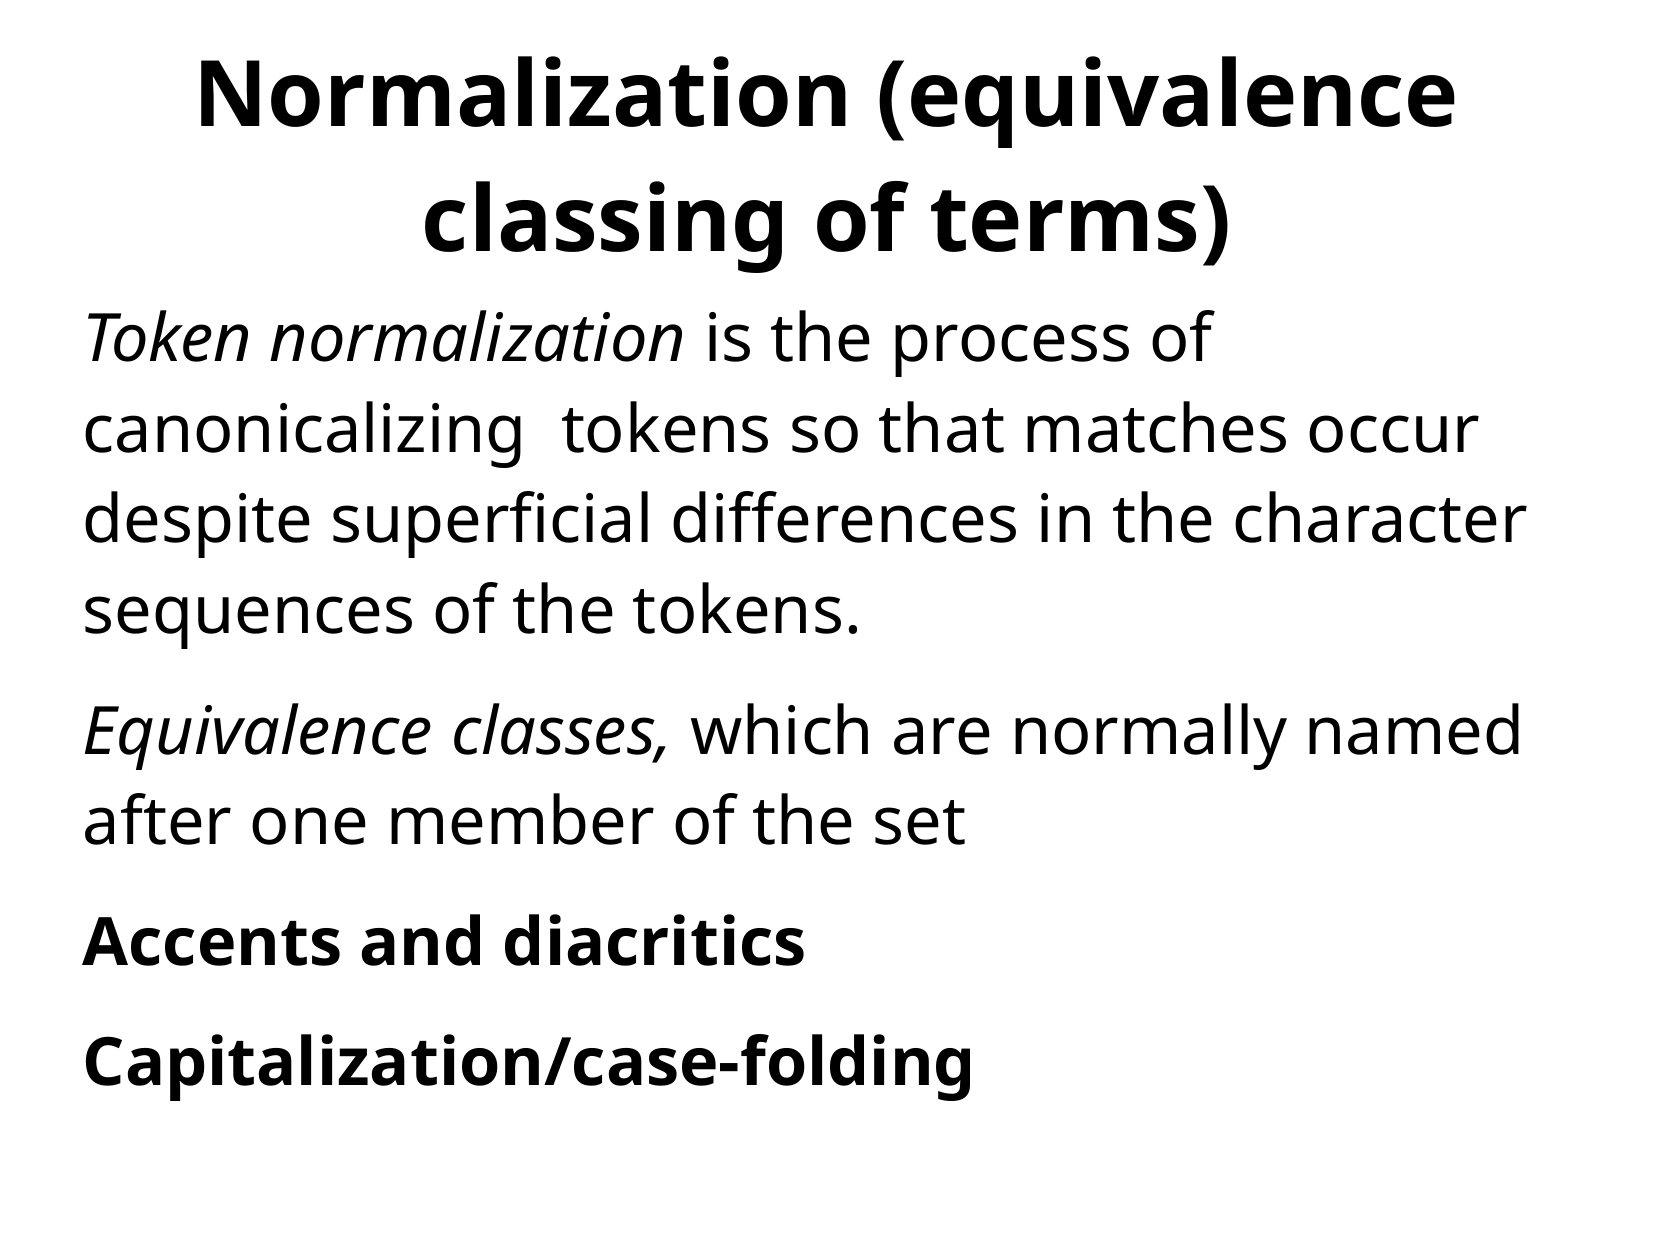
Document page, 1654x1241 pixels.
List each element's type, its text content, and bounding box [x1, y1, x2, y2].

list Token normalization is the process of canonicalizing tokens so that matches occur despite superficial differences in the character sequences of the tokens. Equivalence classes, which are normally named after one member of the set Accents and diacritics Capitalization/case-folding [82, 290, 1571, 1106]
title Normalization (equivalence classing of terms) [82, 43, 1571, 263]
